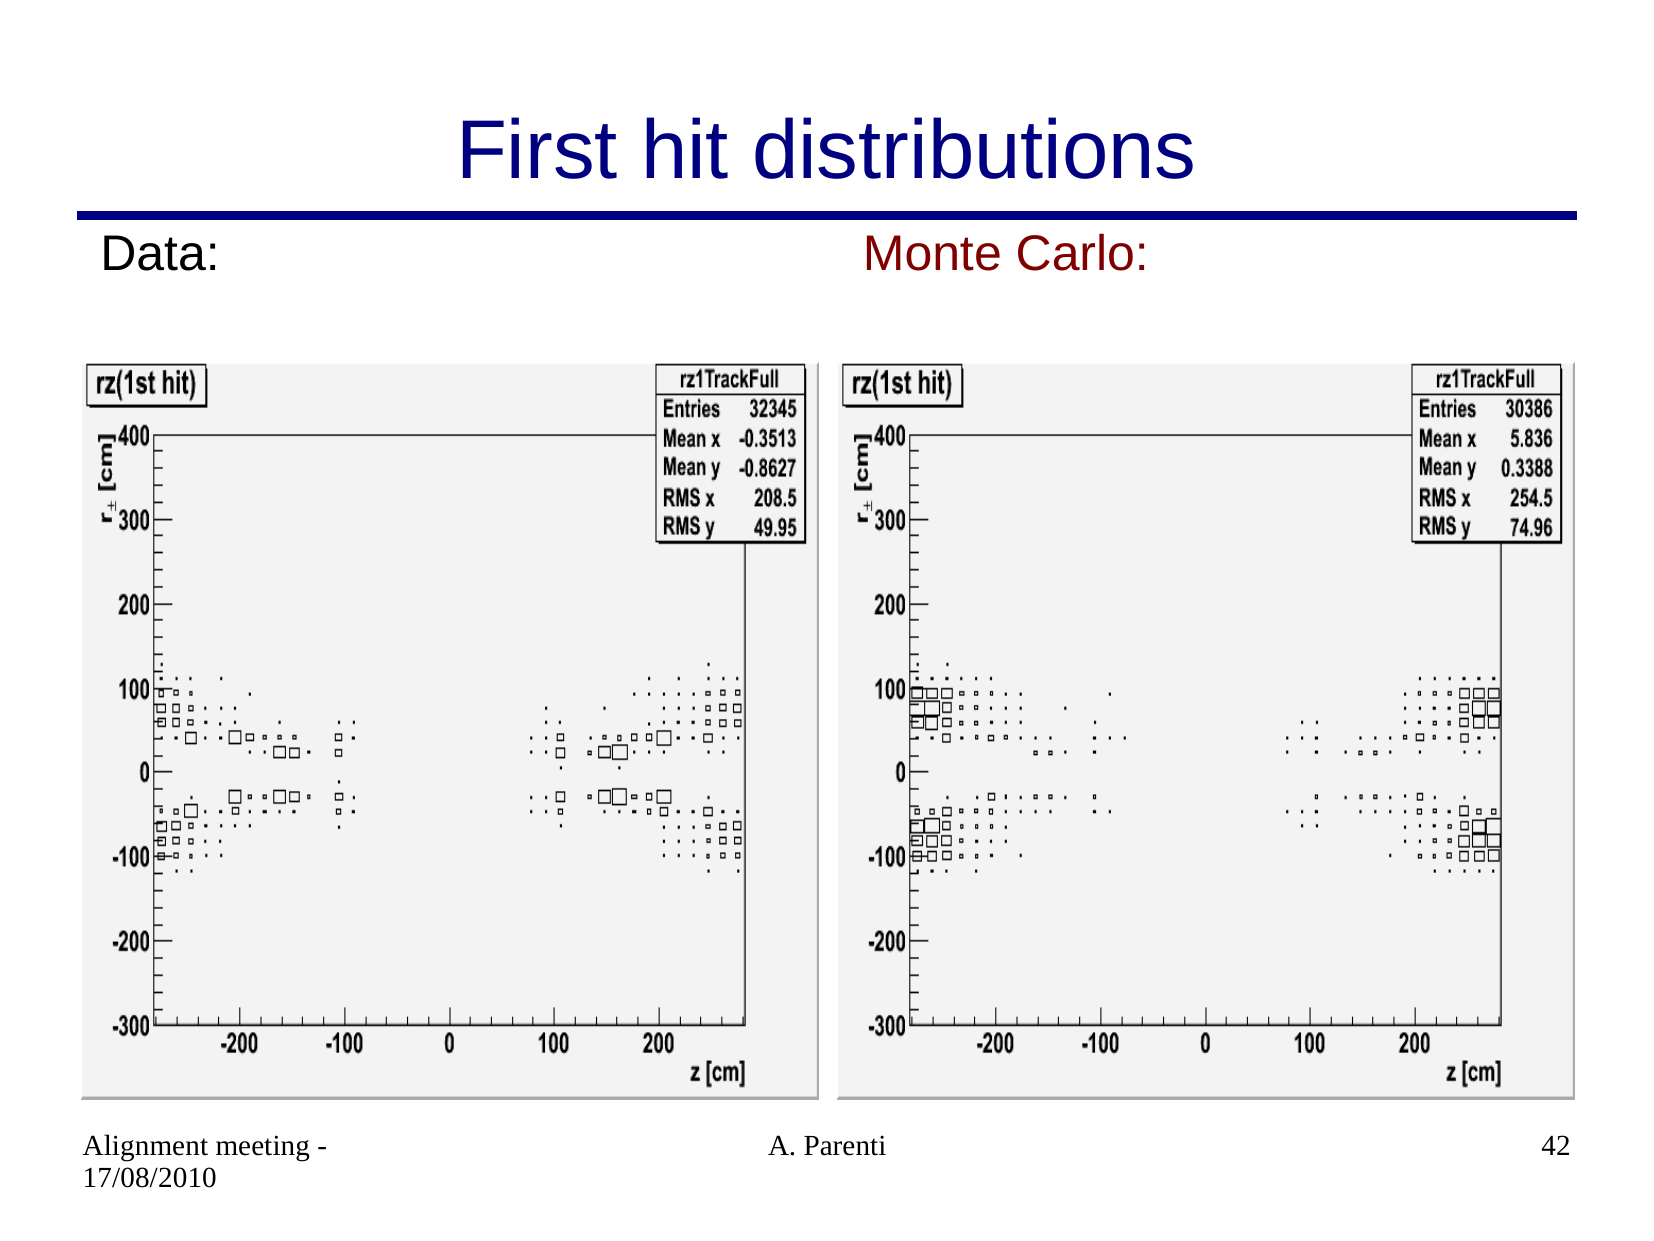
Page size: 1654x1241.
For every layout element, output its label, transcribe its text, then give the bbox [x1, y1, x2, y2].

list Data: [82, 225, 809, 361]
picture [80, 361, 819, 1100]
title First hit distributions [82, 75, 1571, 226]
list Monte Carlo: [845, 225, 1572, 1094]
picture [836, 361, 1575, 1100]
list Data: [82, 1100, 809, 1109]
